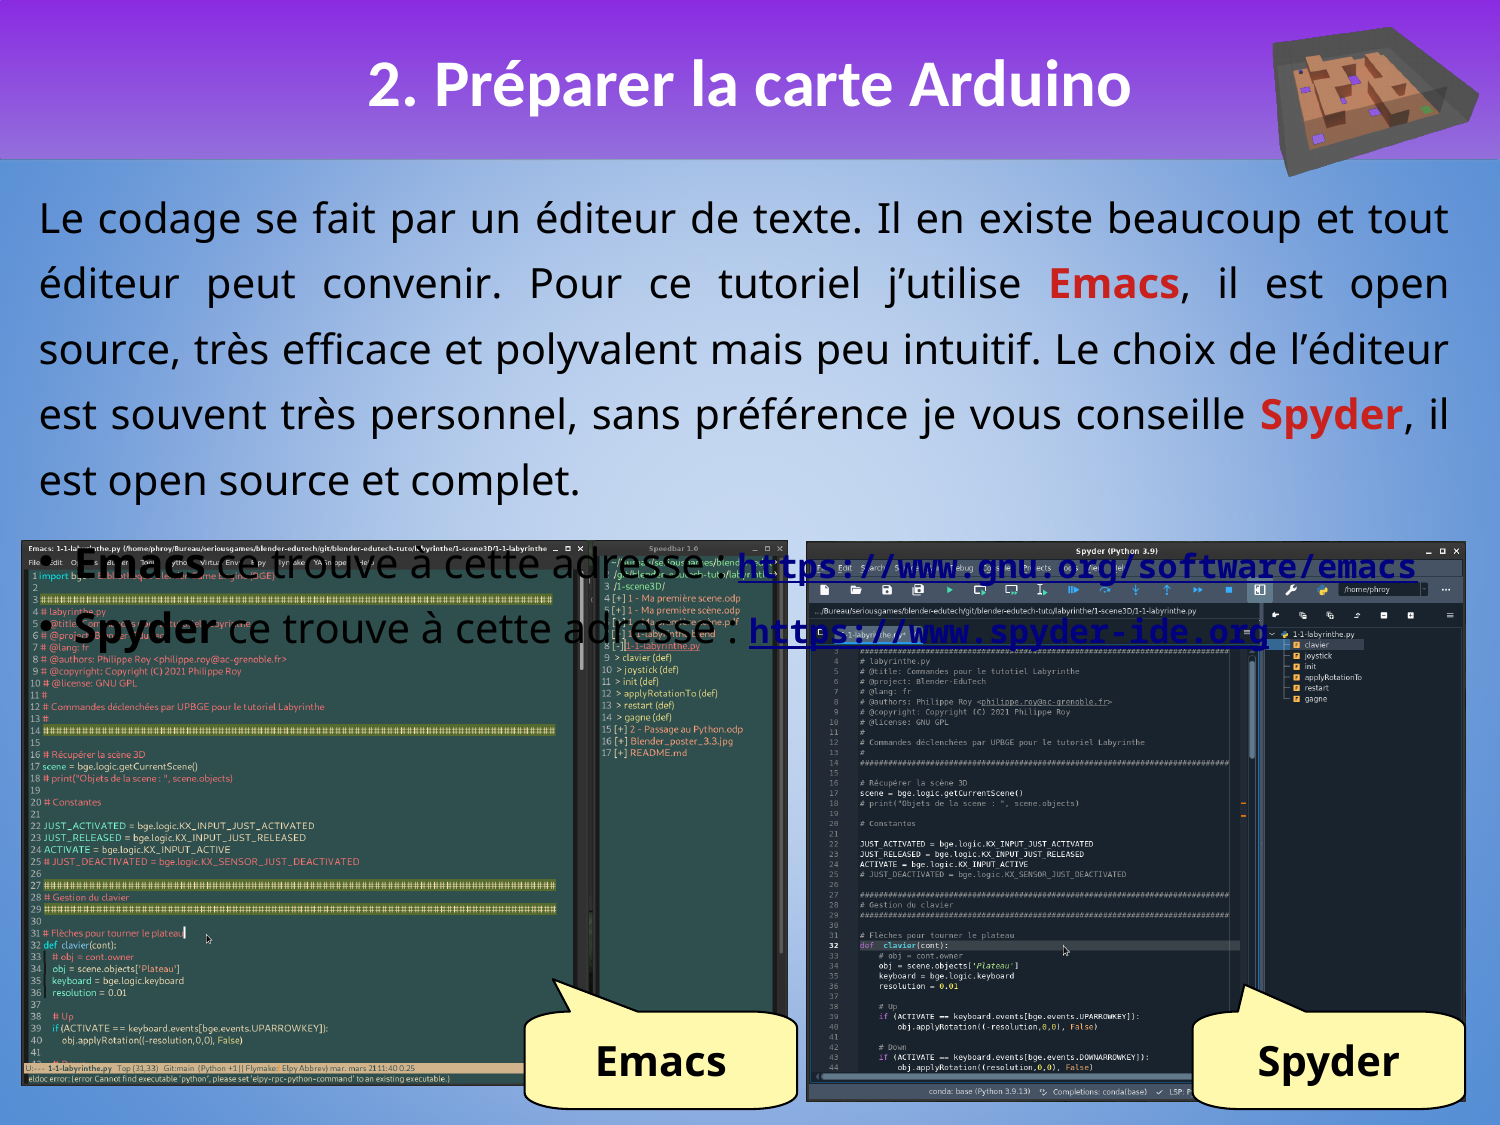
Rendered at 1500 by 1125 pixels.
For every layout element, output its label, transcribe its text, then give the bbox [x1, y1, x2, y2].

text_box Spyder [1192, 984, 1466, 1110]
text_box Emacs [524, 979, 798, 1110]
text_box 2. Préparer la carte Arduino [0, 0, 1500, 159]
picture [0, 27, 1500, 1125]
text_box Le codage se fait par un éditeur de texte. Il en existe beaucoup et tout éditeur peut convenir. Pour ce tutoriel j’utilise Emacs, il est open source, très efficace et polyvalent mais peu intuitif. Le choix de l’éditeur est souvent très personnel, sans préférence je vous conseille Spyder, il est open source et complet. Emacs ce trouve à cette adresse : https://www.gnu.org/software/emacs Spyder ce trouve à cette adresse : https://www.spyder-ide.org [23, 172, 1465, 494]
